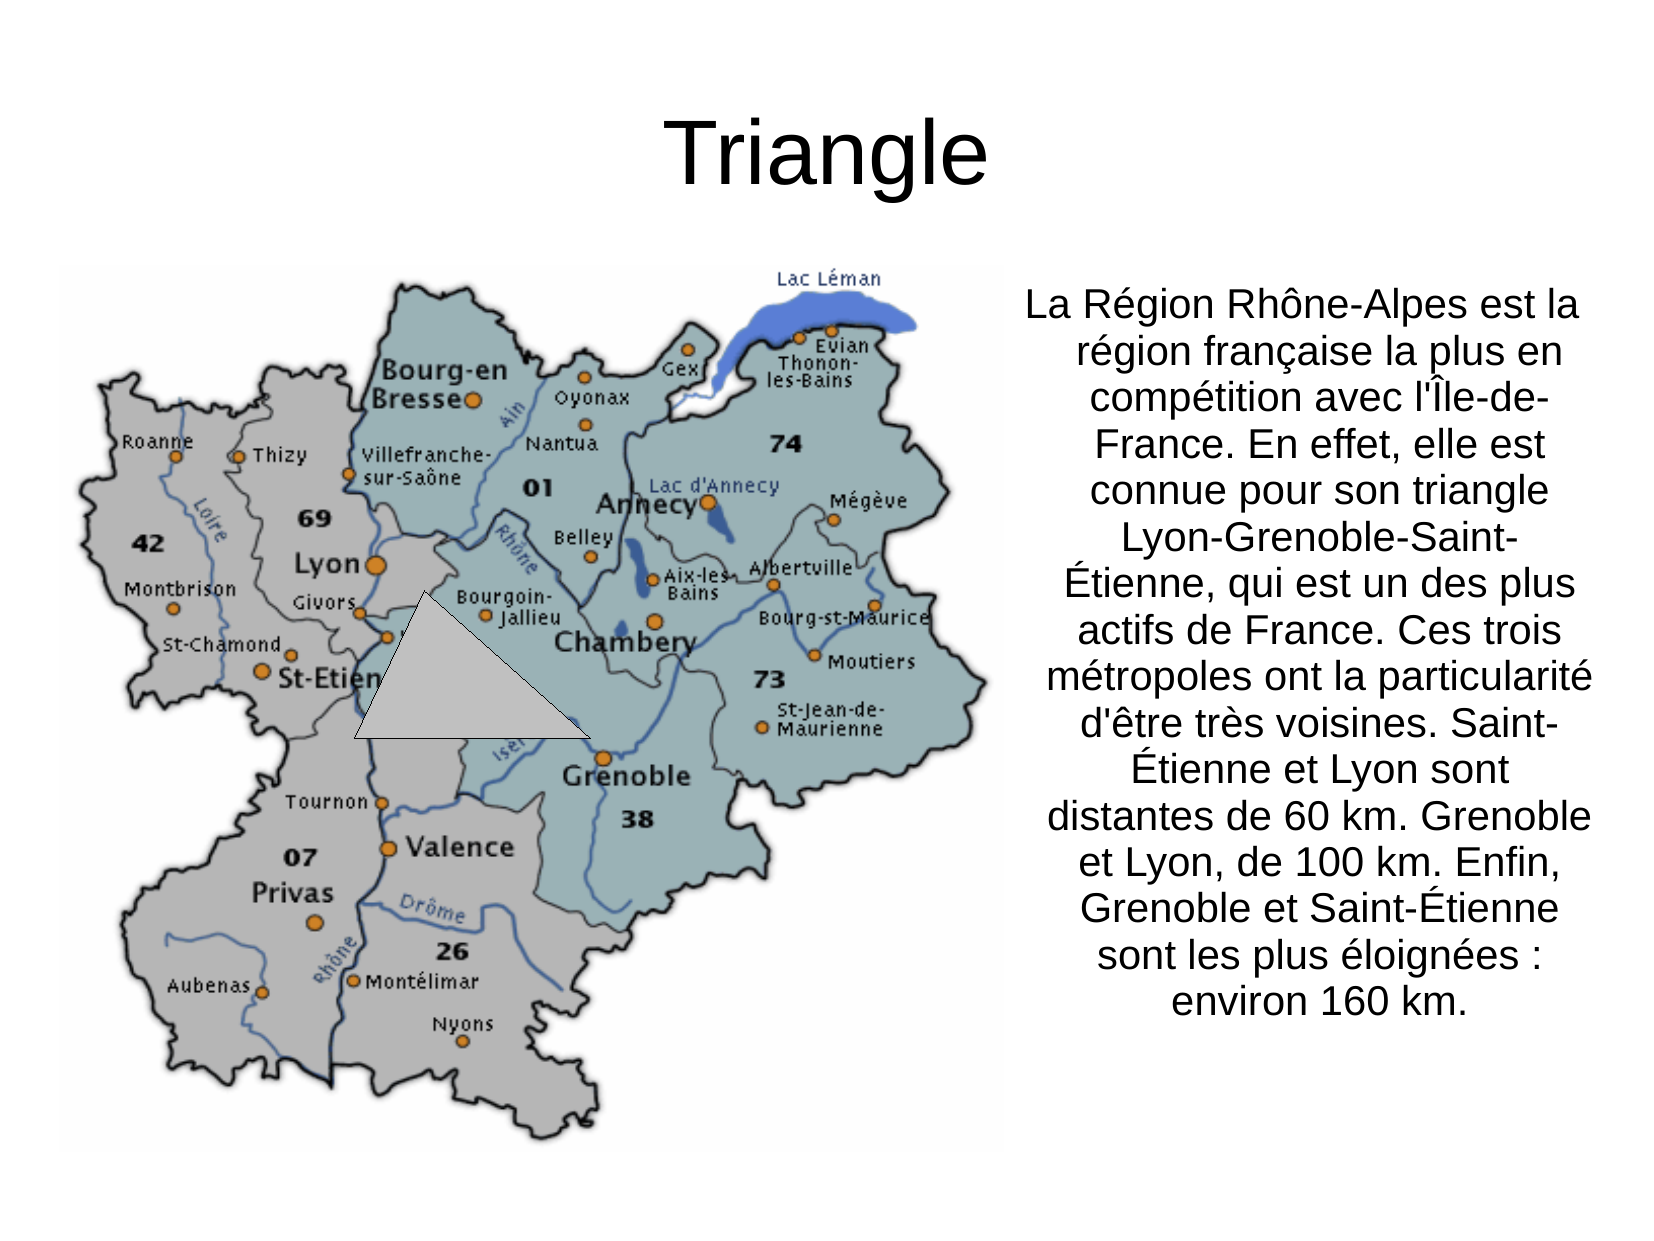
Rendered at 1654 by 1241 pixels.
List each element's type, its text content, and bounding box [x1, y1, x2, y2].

subtitle La Région Rhône-Alpes est la région française la plus en compétition avec l'Île-de-France. En effet, elle est connue pour son triangle Lyon-Grenoble-Saint-Étienne, qui est un des plus actifs de France. Ces trois métropoles ont la particularité d'être très voisines. Saint-Étienne et Lyon sont distantes de 60 km. Grenoble et Lyon, de 100 km. Enfin, Grenoble et Saint-Étienne sont les plus éloignées : environ 160 km. [974, 147, 1595, 1159]
text_box [354, 590, 591, 739]
title Triangle [82, 56, 1571, 250]
picture [59, 265, 974, 1152]
